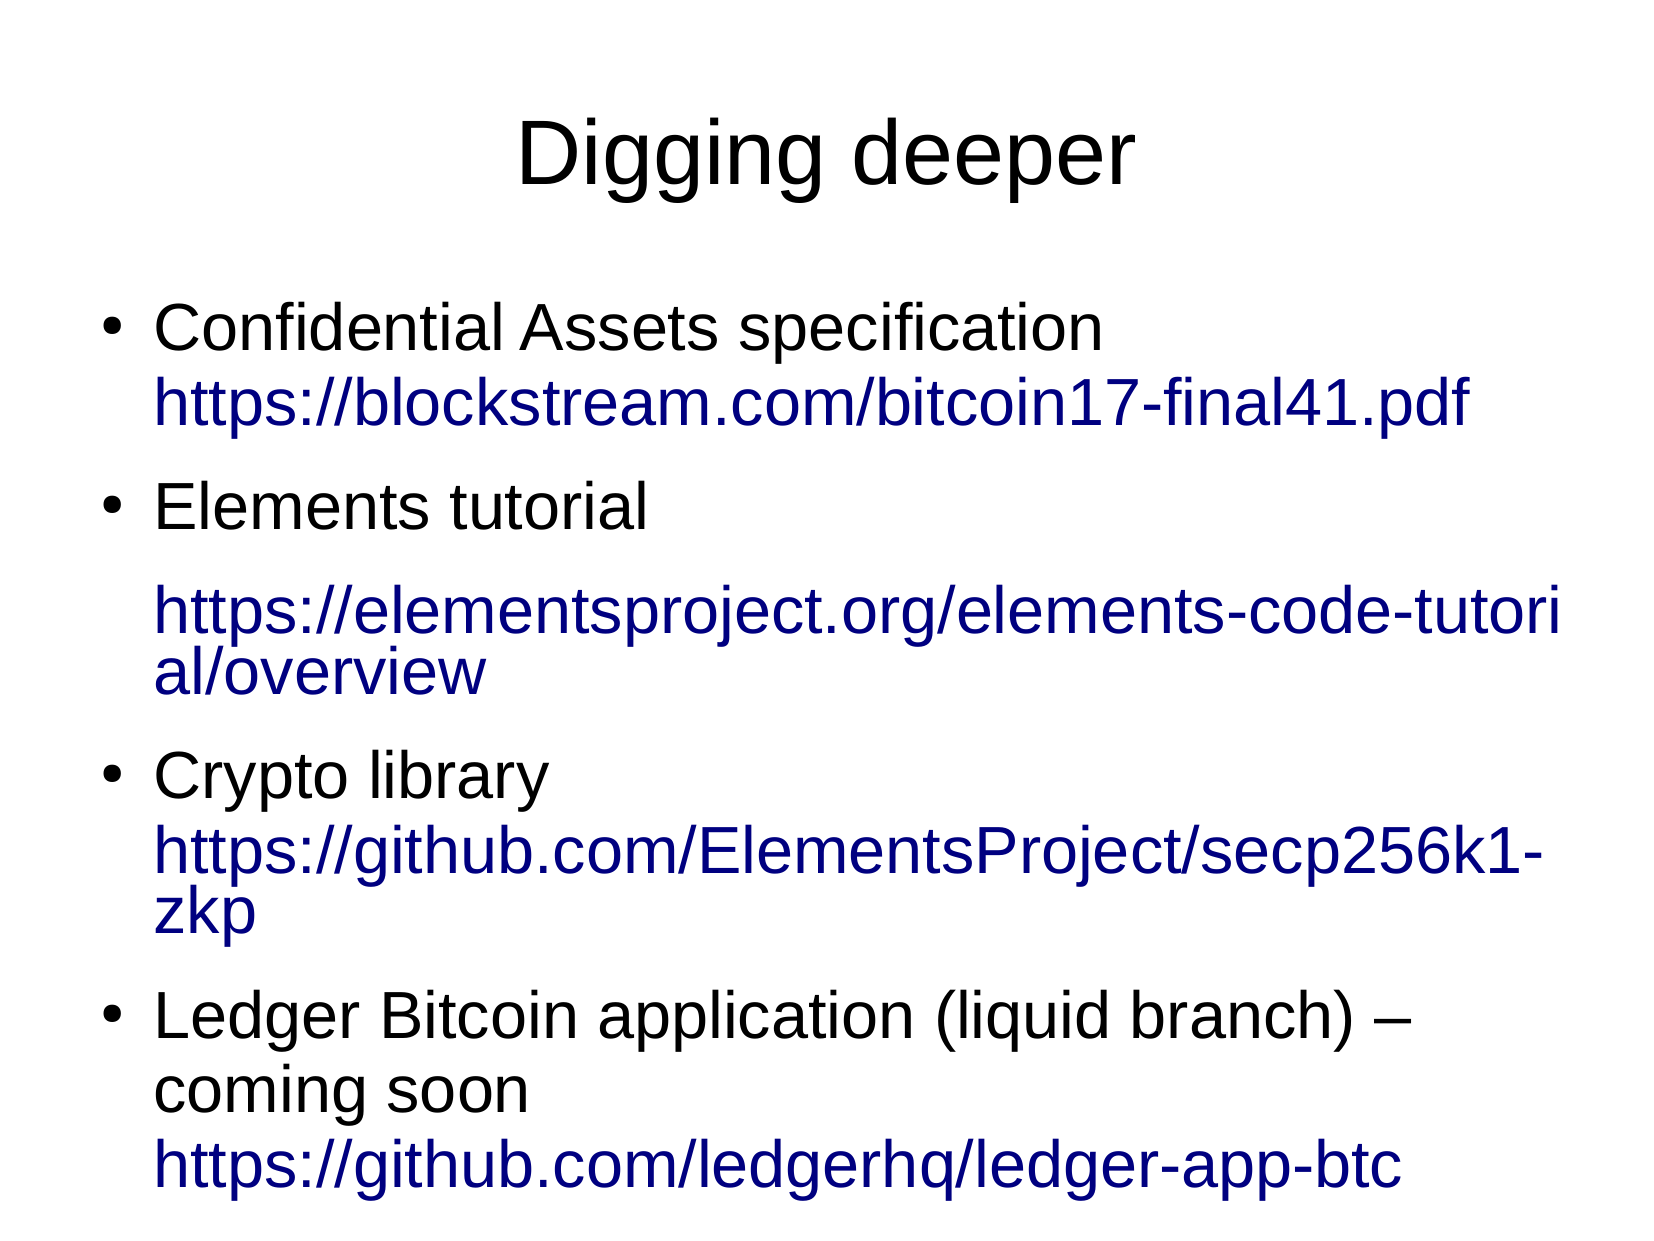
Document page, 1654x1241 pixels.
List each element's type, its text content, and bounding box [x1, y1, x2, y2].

list Confidential Assets specification https://blockstream.com/bitcoin17-final41.pdf Elements tutorial https://elementsproject.org/elements-code-tutorial/overview Crypto library https://github.com/ElementsProject/secp256k1-zkp Ledger Bitcoin application (liquid branch) – coming soon https://github.com/ledgerhq/ledger-app-btc [82, 290, 1571, 1186]
title Digging deeper [82, 49, 1571, 257]
